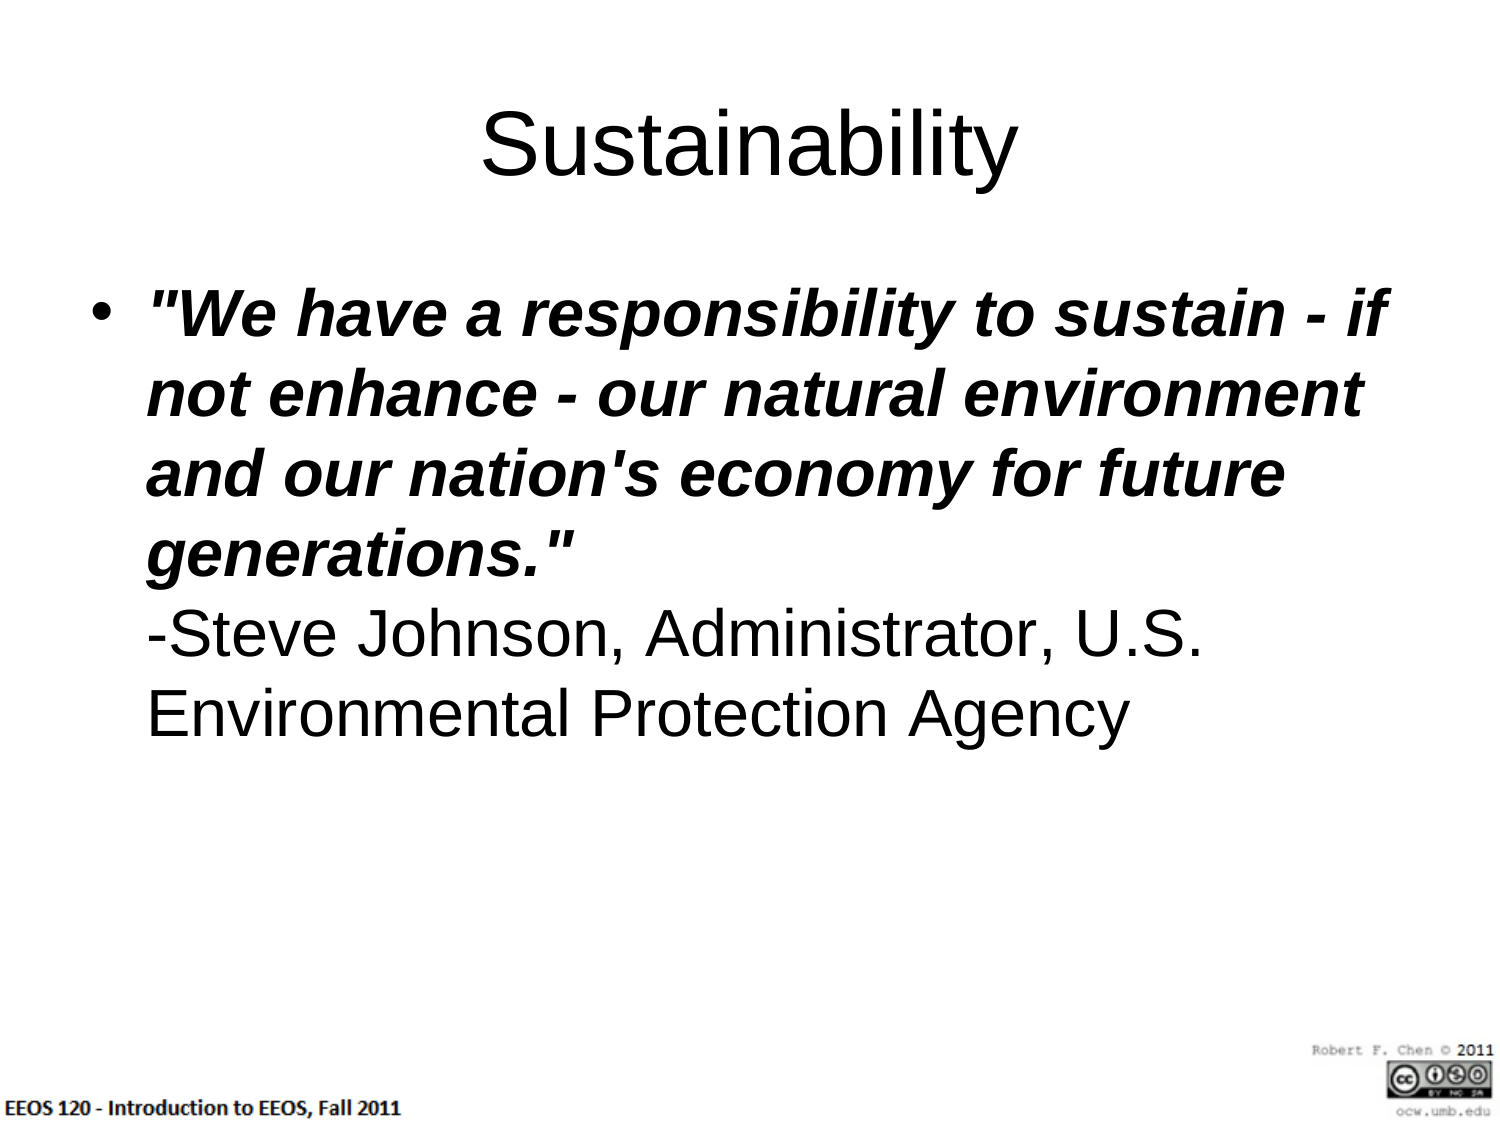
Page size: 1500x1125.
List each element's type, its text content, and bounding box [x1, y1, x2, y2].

picture [0, 1090, 406, 1125]
picture [1303, 1037, 1500, 1125]
title Sustainability [75, 45, 1426, 233]
list "We have a responsibility to sustain - if not enhance - our natural environment and our nation's economy for future generations." -Steve Johnson, Administrator, U.S. Environmental Protection Agency [75, 262, 1426, 1006]
